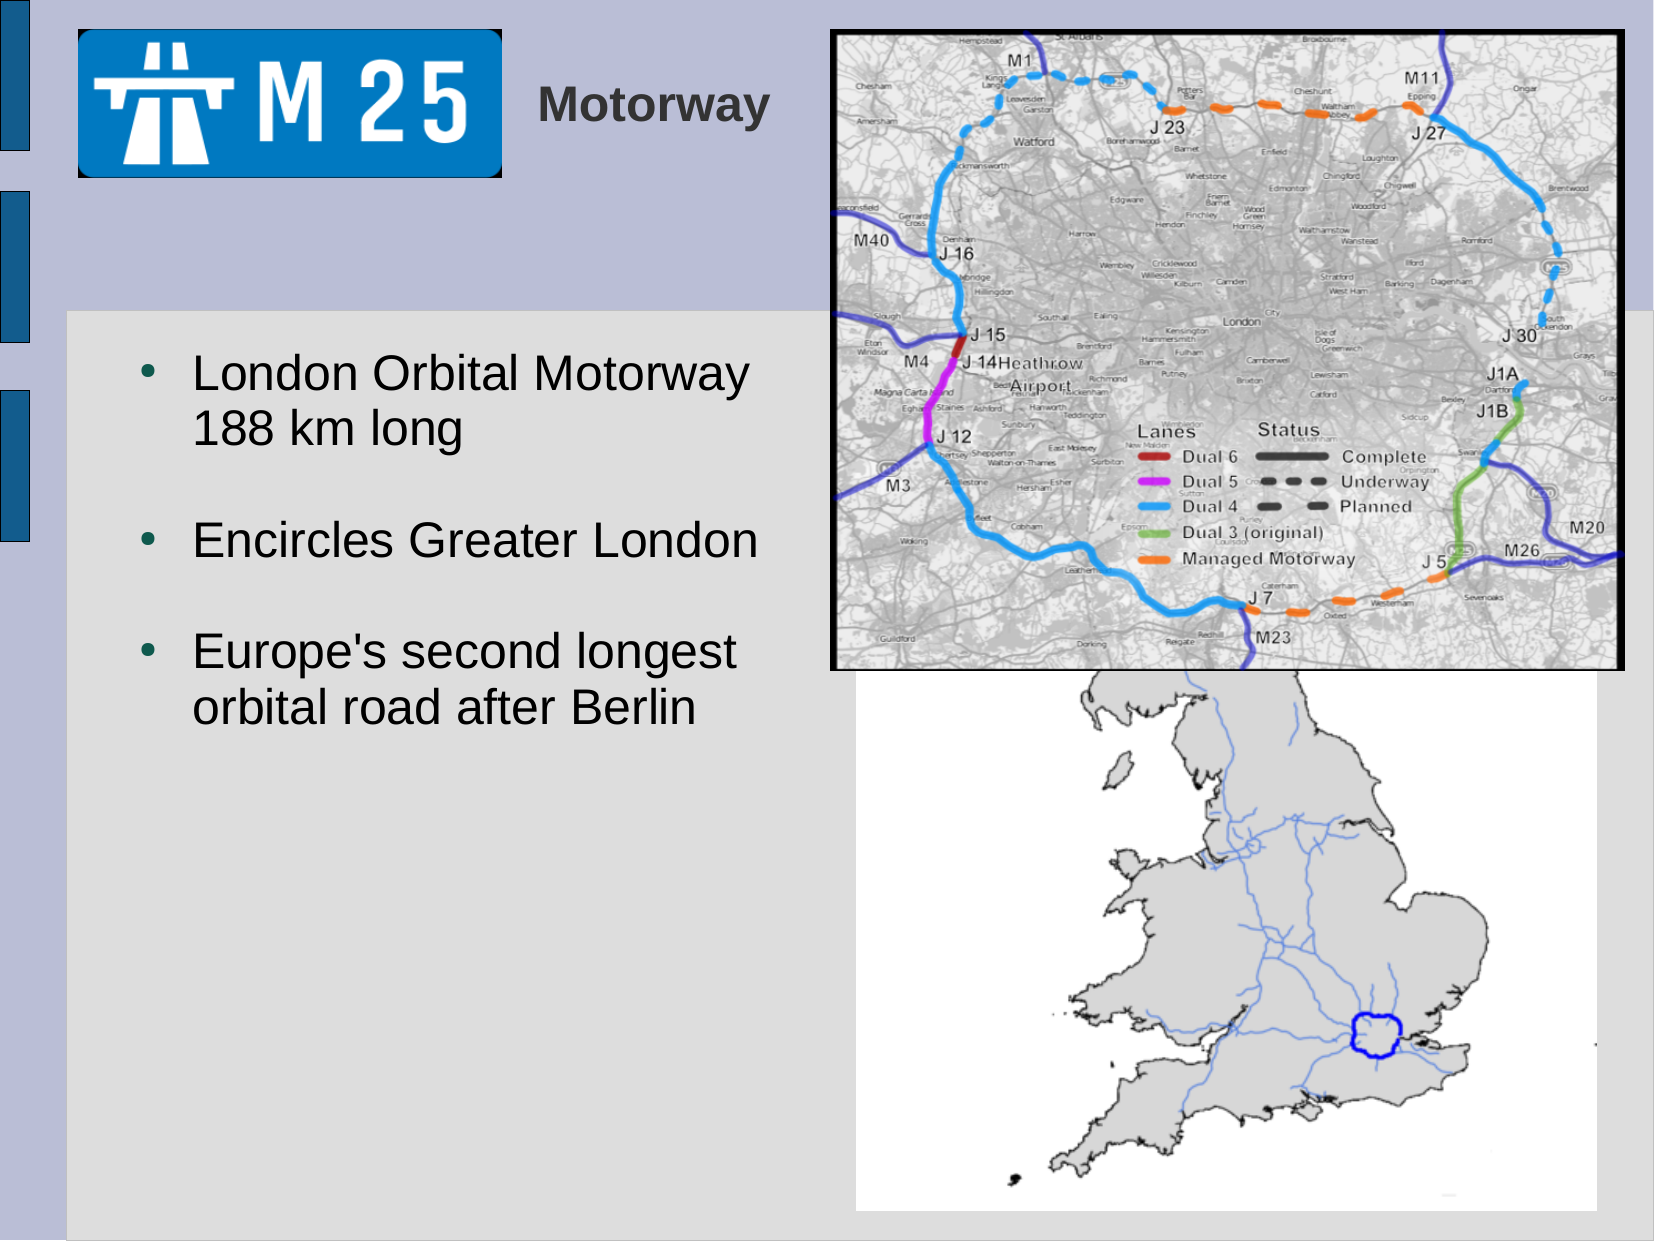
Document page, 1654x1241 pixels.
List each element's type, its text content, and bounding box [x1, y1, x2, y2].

title Motorway [0, 0, 1354, 208]
picture [78, 29, 502, 178]
picture [830, 29, 1625, 1211]
list London Orbital Motorway 188 km long Encircles Greater London Europe's second longest orbital road after Berlin [121, 344, 811, 1127]
